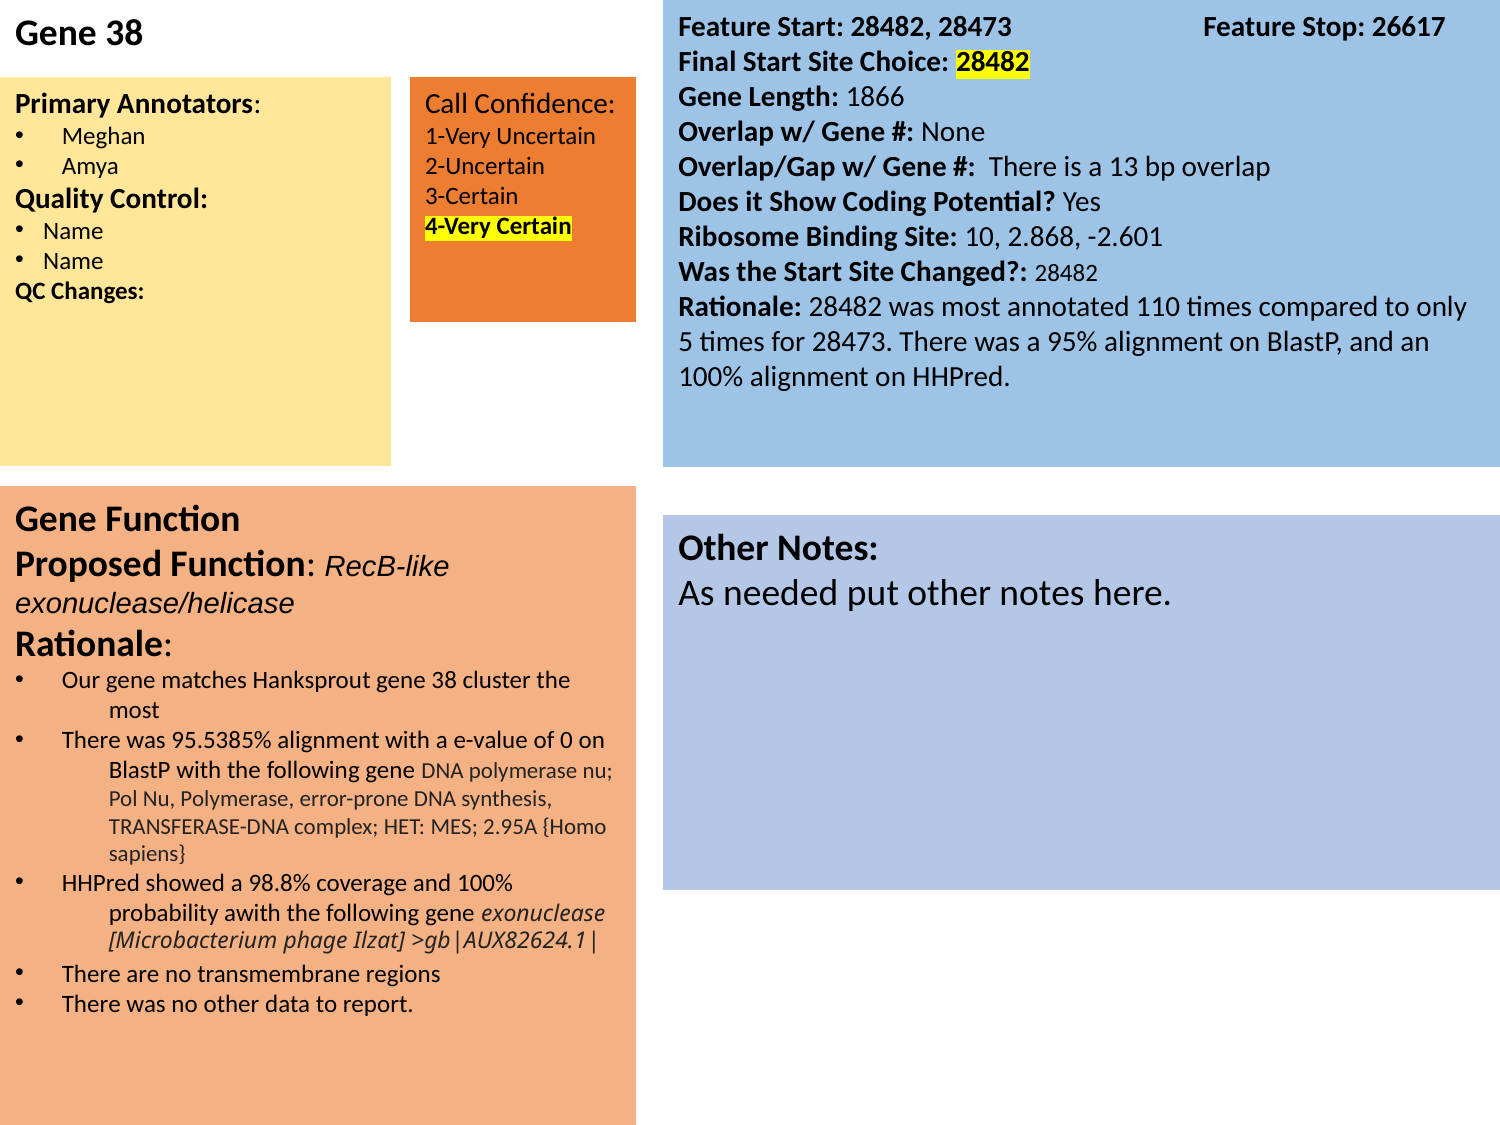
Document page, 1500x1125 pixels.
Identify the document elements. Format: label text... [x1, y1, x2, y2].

text_box Other Notes: As needed put other notes here. [663, 515, 1500, 890]
text_box Feature Start: 28482, 28473 Feature Stop: 26617 Final Start Site Choice: 28482 Gene Length: 1866 Overlap w/ Gene #: None Overlap/Gap w/ Gene #: There is a 13 bp overlap Does it Show Coding Potential? Yes Ribosome Binding Site: 10, 2.868, -2.601 Was the Start Site Changed?: 28482 Rationale: 28482 was most annotated 110 times compared to only 5 times for 28473. There was a 95% alignment on BlastP, and an 100% alignment on HHPred. [663, 0, 1500, 467]
text_box Primary Annotators: Meghan Amya Quality Control: Name Name QC Changes: [0, 77, 391, 466]
text_box Call Confidence: 1-Very Uncertain 2-Uncertain 3-Certain 4-Very Certain [410, 77, 636, 322]
text_box Gene Function Proposed Function: RecB-like exonuclease/helicase Rationale: Our gene matches Hanksprout gene 38 cluster the most There was 95.5385% alignment with a e-value of 0 on BlastP with the following gene DNA polymerase nu; Pol Nu, Polymerase, error-prone DNA synthesis, TRANSFERASE-DNA complex; HET: MES; 2.95A {Homo sapiens} HHPred showed a 98.8% coverage and 100% probability awith the following gene exonuclease [Microbacterium phage Ilzat] >gb|AUX82624.1| There are no transmembrane regions There was no other data to report. [0, 486, 636, 1125]
text_box Gene 38 [0, 0, 160, 61]
